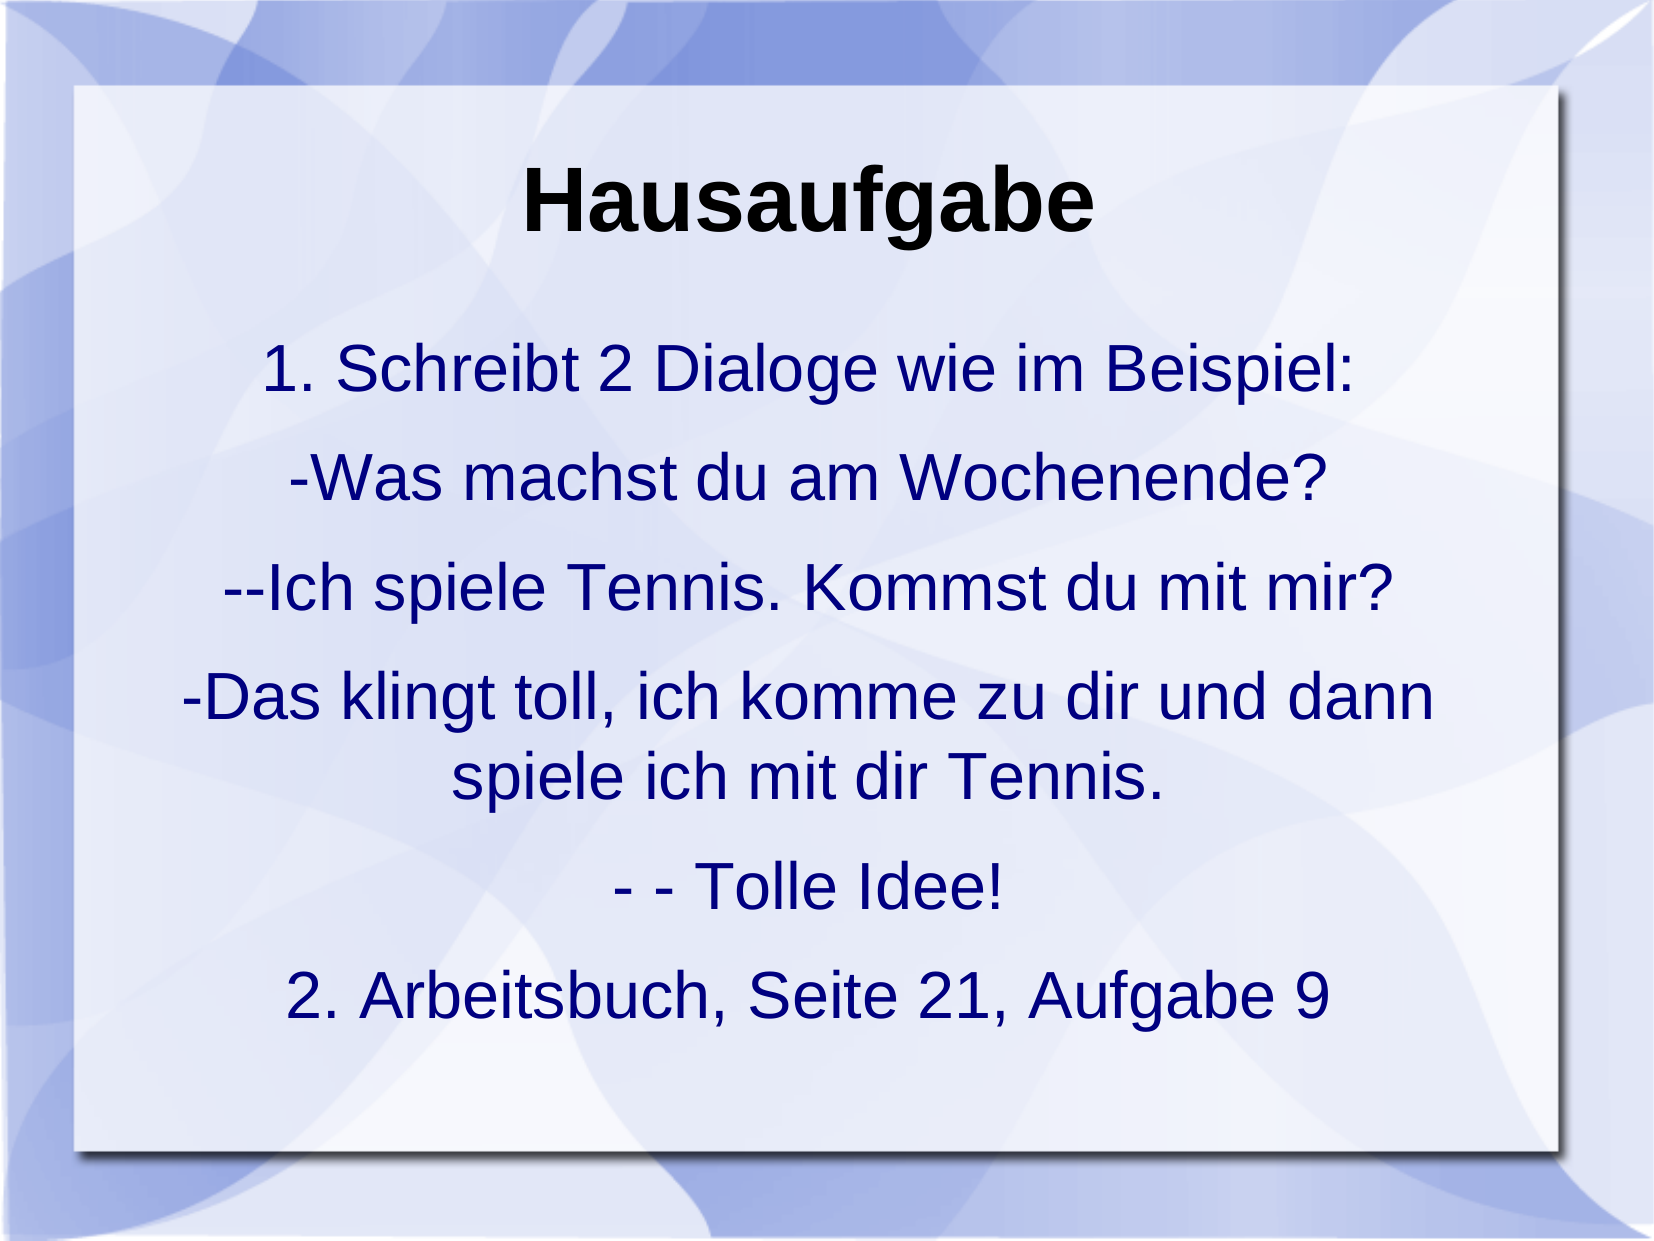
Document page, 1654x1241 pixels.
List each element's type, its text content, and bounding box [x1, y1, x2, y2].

title Hausaufgabe [82, 90, 1536, 298]
subtitle 1. Schreibt 2 Dialoge wie im Beispiel: -Was machst du am Wochenende? --Ich spiele Tennis. Kommst du mit mir? -Das klingt toll, ich komme zu dir und dann spiele ich mit dir Tennis. - - Tolle Idee! 2. Arbeitsbuch, Seite 21, Aufgabe 9 [129, 324, 1489, 975]
